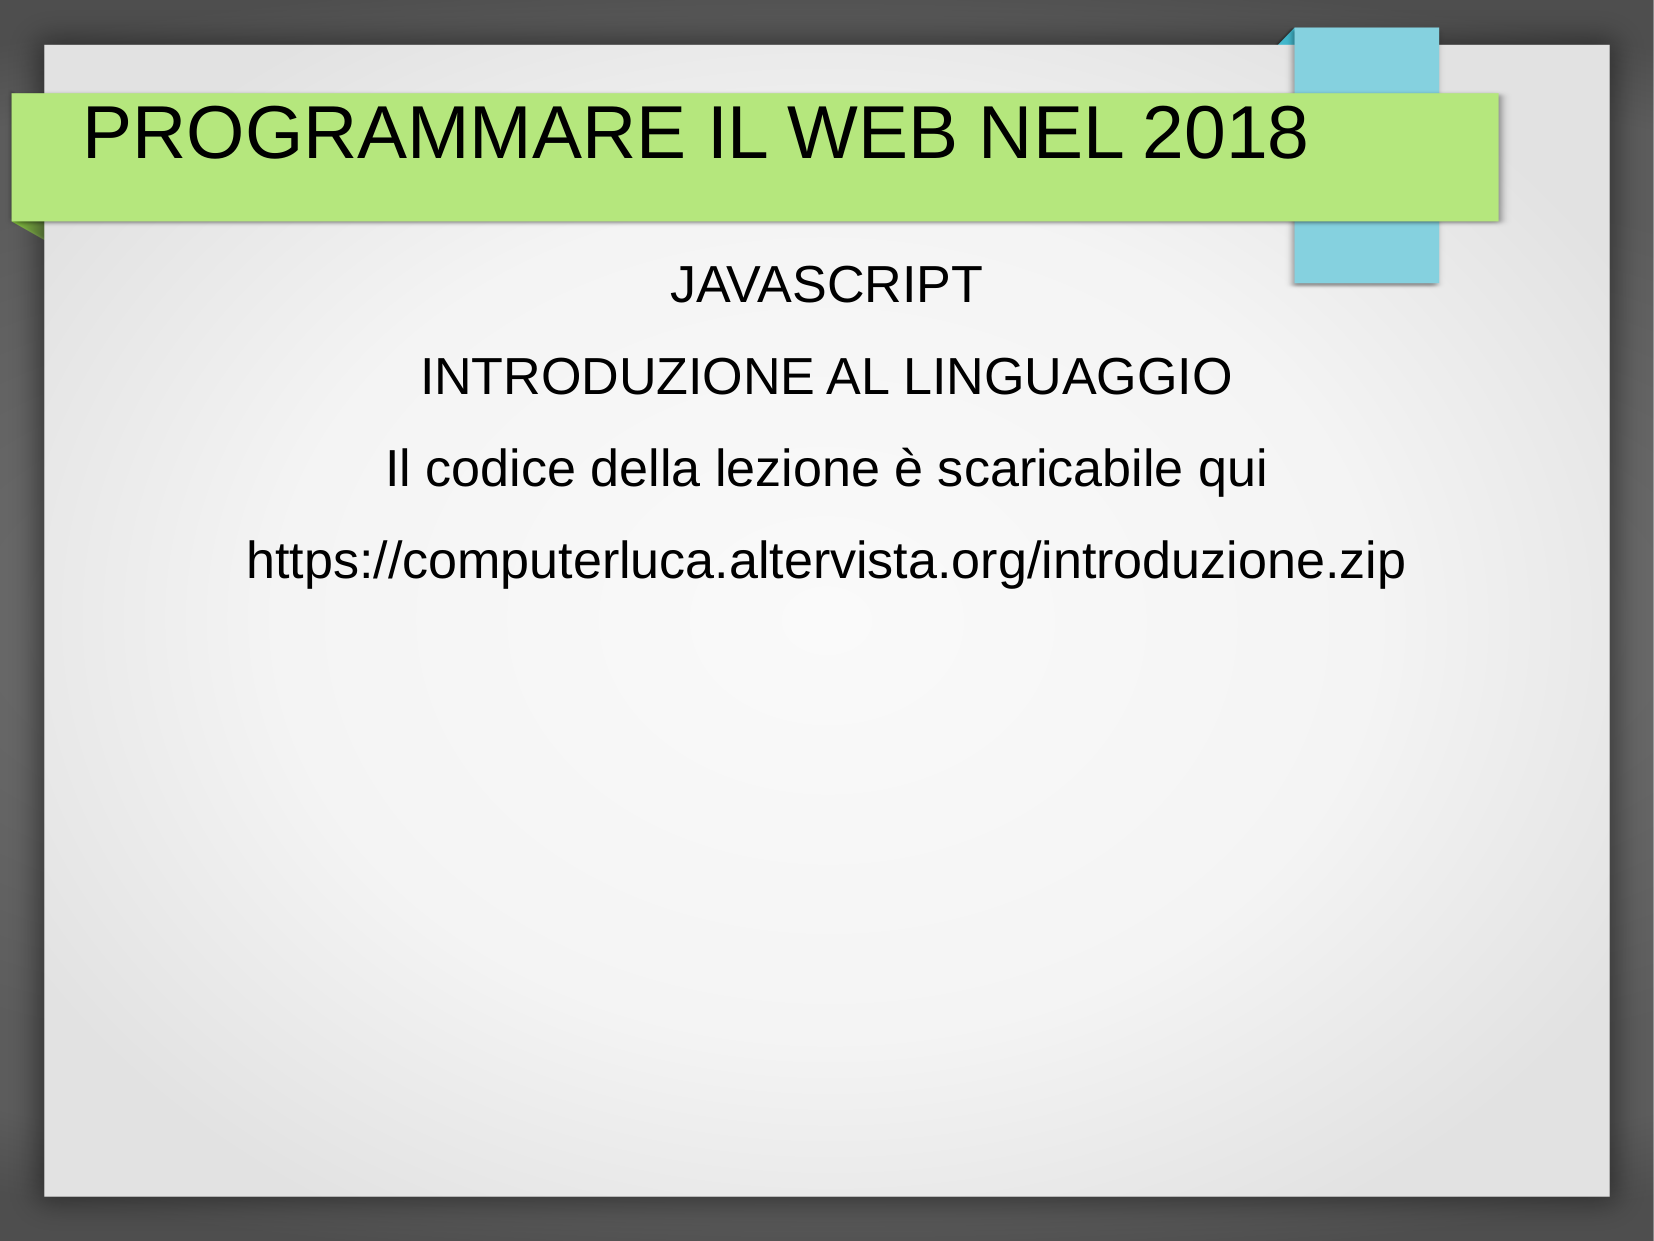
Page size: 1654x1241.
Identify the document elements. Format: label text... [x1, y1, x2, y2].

subtitle JAVASCRIPT INTRODUZIONE AL LINGUAGGIO Il codice della lezione è scaricabile qui https://computerluca.altervista.org/introduzione.zip [82, 250, 1571, 1015]
title PROGRAMMARE IL WEB NEL 2018 [82, 44, 1489, 213]
picture [0, 0, 1654, 1241]
